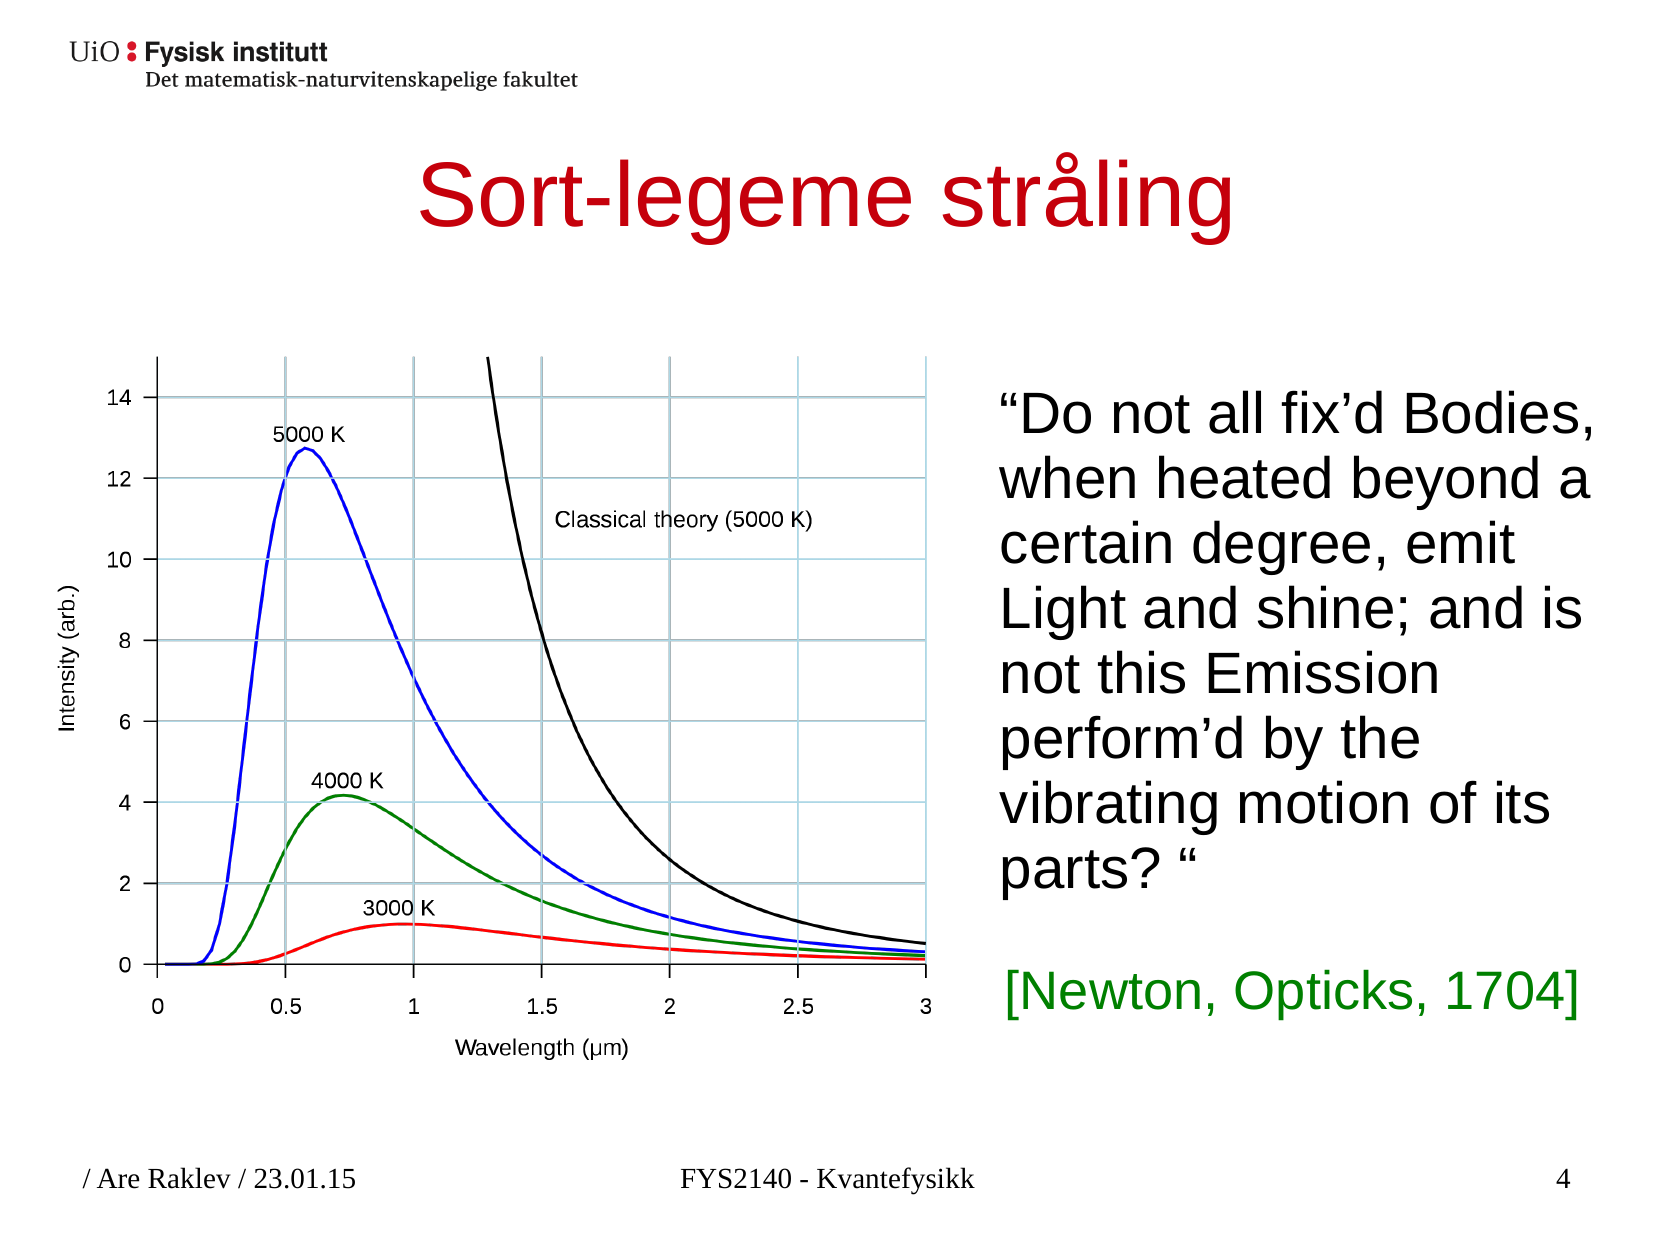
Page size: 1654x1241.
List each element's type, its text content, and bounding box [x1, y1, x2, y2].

picture [68, 37, 581, 93]
text_box “Do not all fix’d Bodies, when heated beyond a certain degree, emit Light and shine; and is not this Emission perform’d by the vibrating motion of its parts? “ [985, 373, 1613, 909]
picture [46, 331, 964, 1066]
text_box [Newton, Opticks, 1704] [990, 953, 1627, 1029]
title Sort-legeme stråling [82, 90, 1571, 298]
